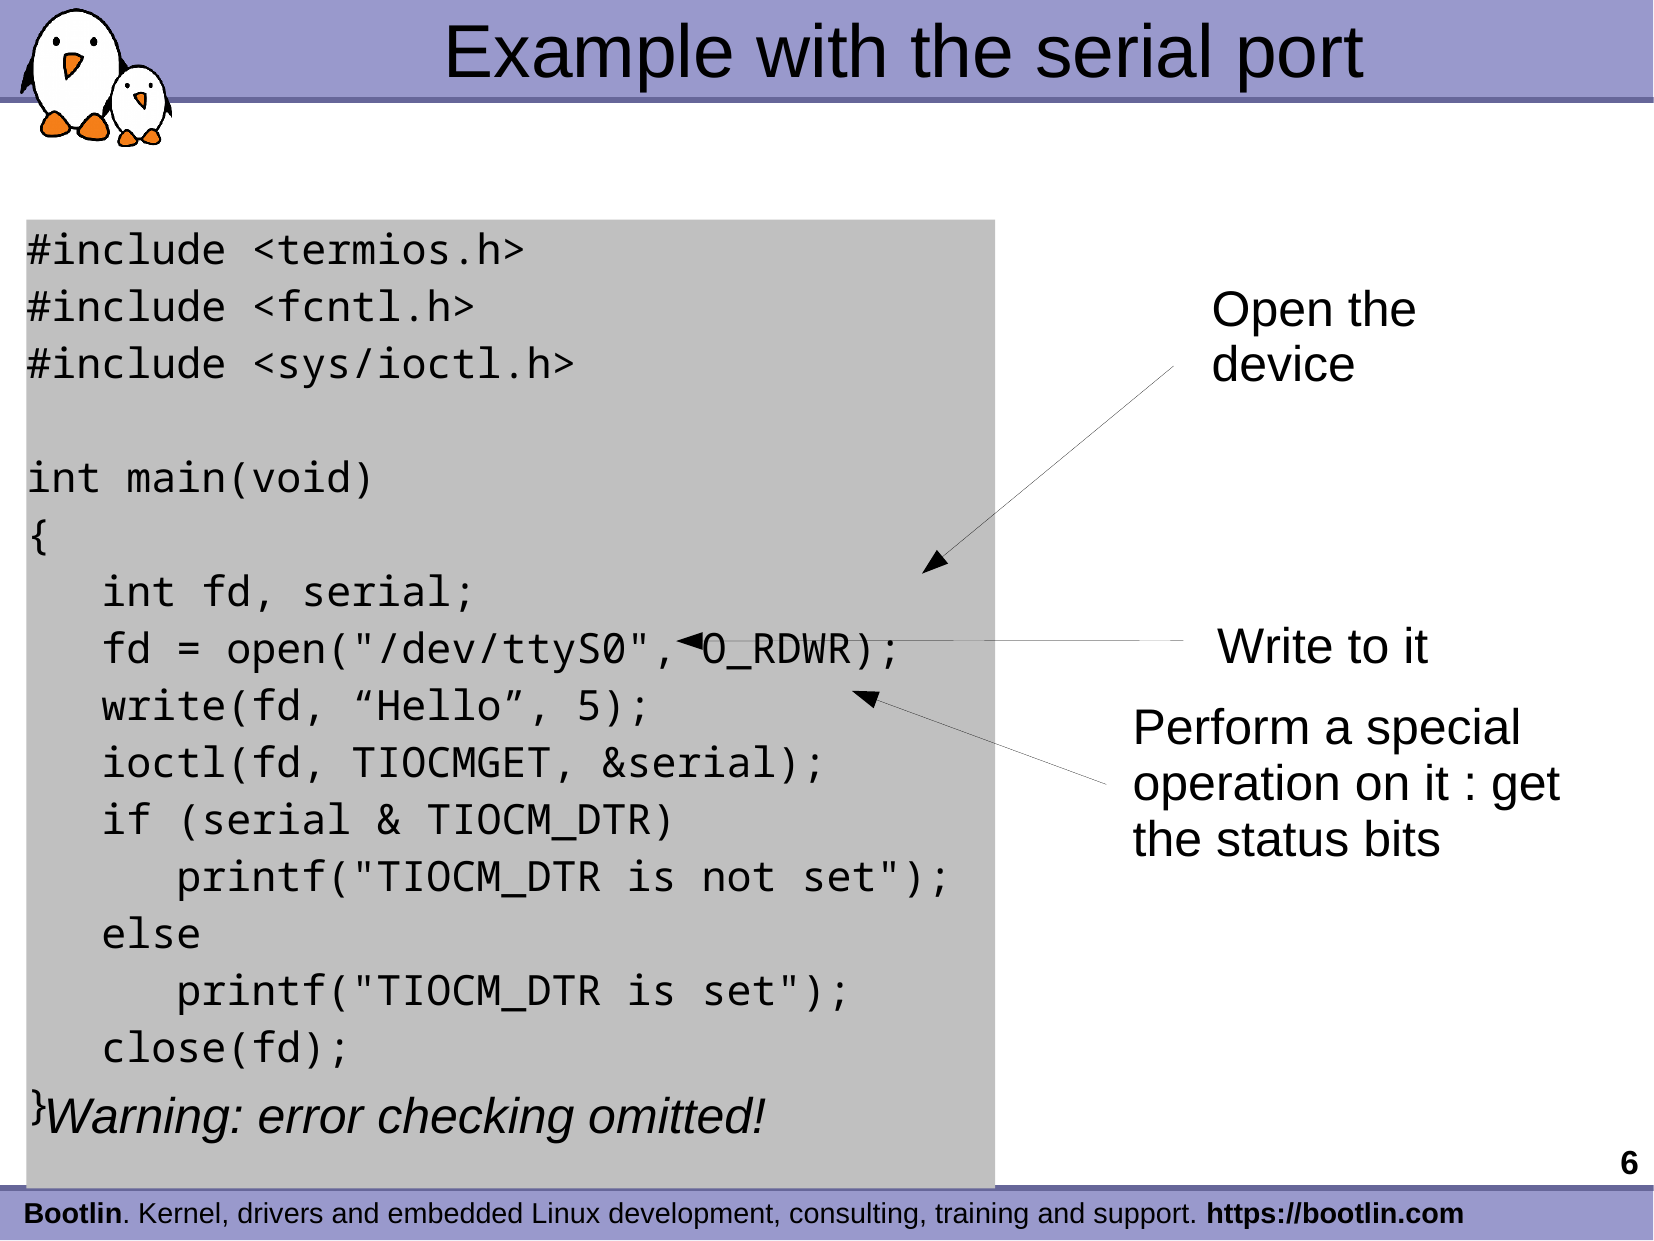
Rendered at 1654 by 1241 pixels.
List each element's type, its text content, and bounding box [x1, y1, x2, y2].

text_box #include <termios.h> #include <fcntl.h> #include <sys/ioctl.h> int main(void) { int fd, serial; fd = open("/dev/ttyS0", O_RDWR); write(fd, “Hello”, 5); ioctl(fd, TIOCMGET, &serial); if (serial & TIOCM_DTR) printf("TIOCM_DTR is not set"); else printf("TIOCM_DTR is set"); close(fd); } [26, 219, 996, 1045]
text_box Perform a special operation on it : get the status bits [1132, 699, 1572, 886]
text_box Open the device [1211, 280, 1566, 406]
title Example with the serial port [178, 5, 1631, 97]
text_box Write to it [1217, 618, 1551, 681]
text_box Warning: error checking omitted! [43, 1088, 946, 1153]
picture [20, 8, 172, 147]
